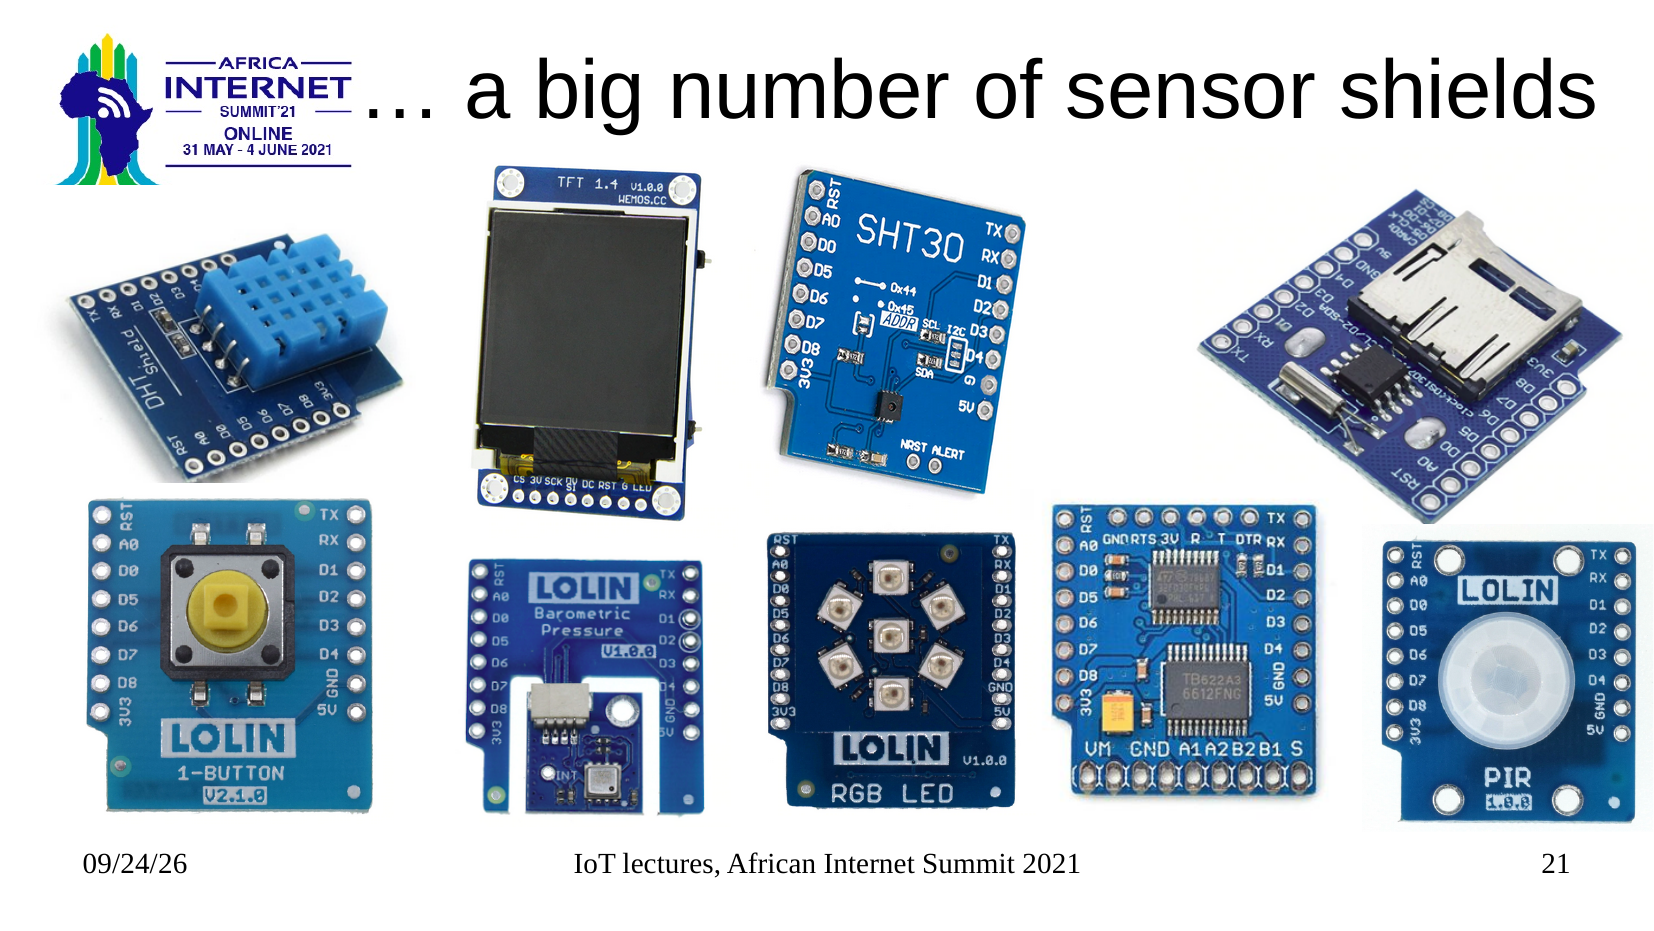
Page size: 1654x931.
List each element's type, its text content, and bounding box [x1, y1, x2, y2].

title … a big number of sensor shields [323, 12, 1635, 168]
picture [9, 11, 1654, 836]
